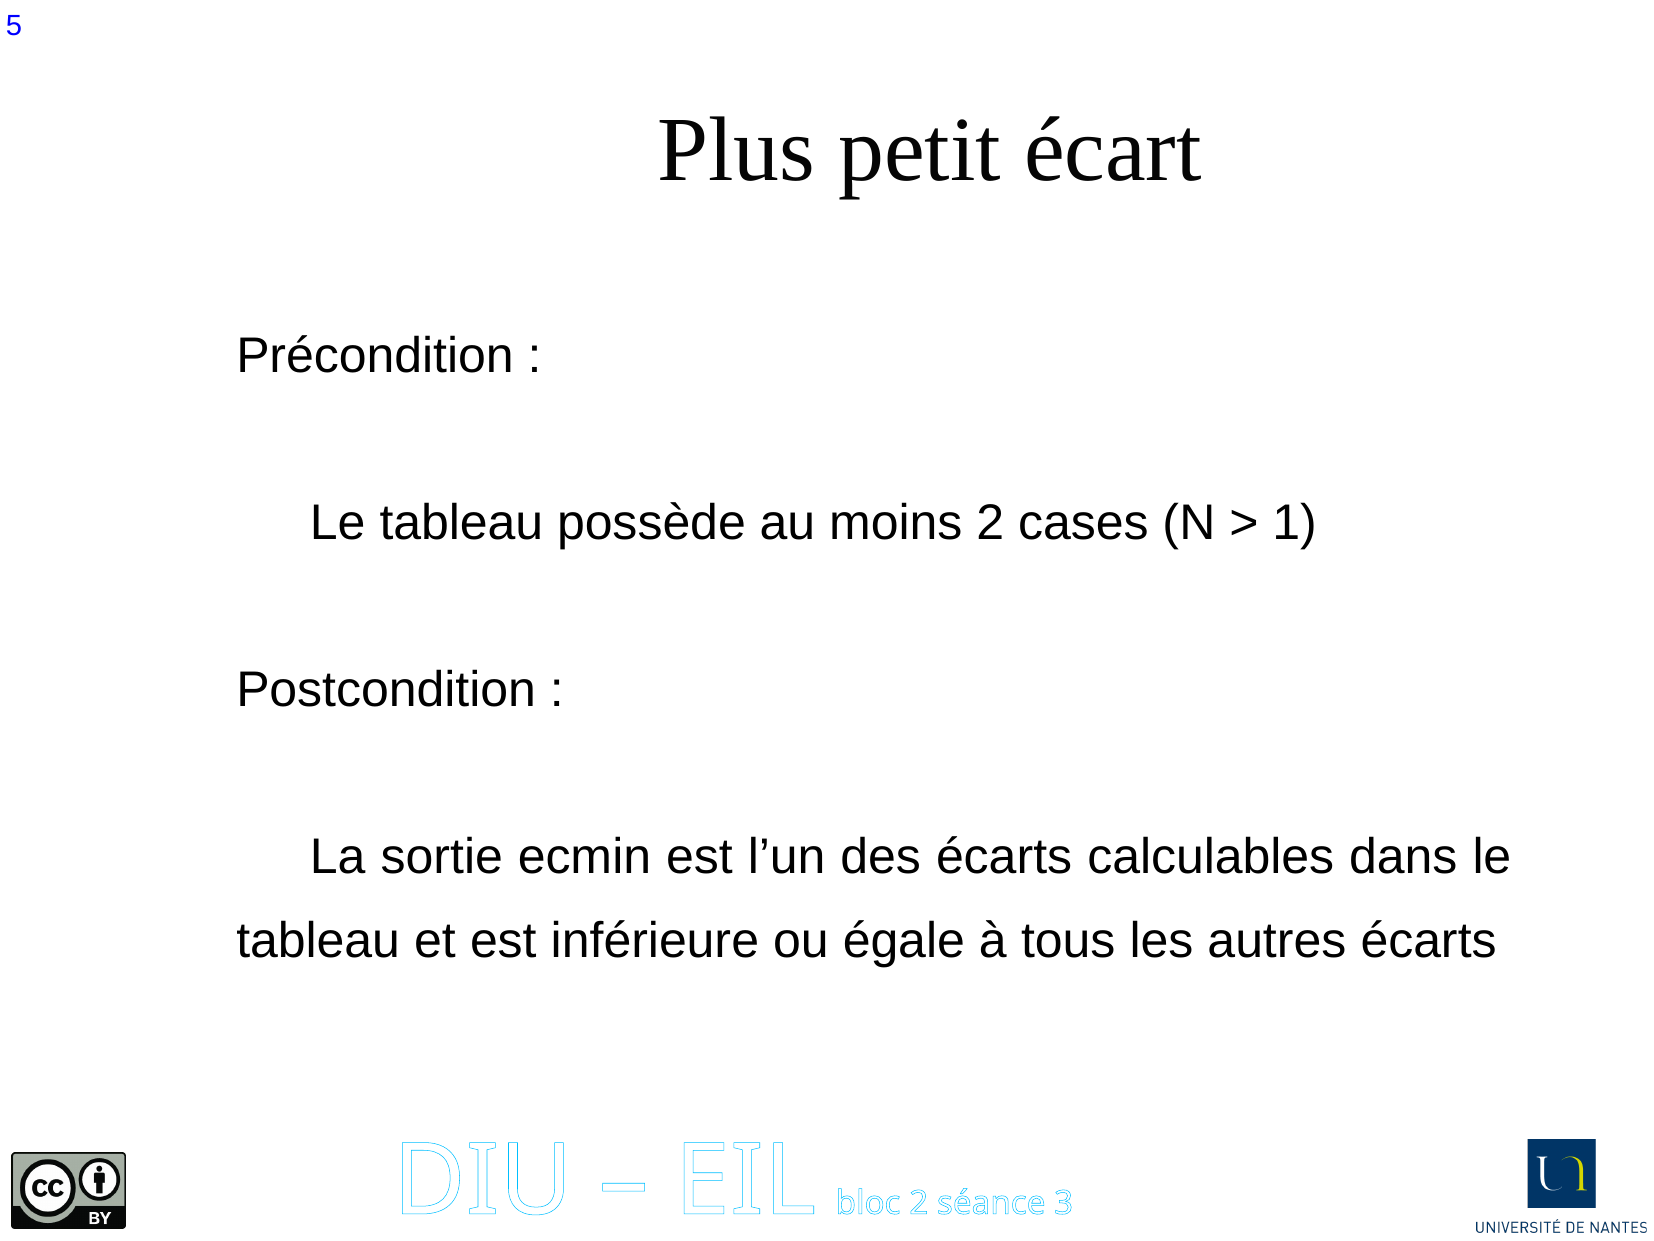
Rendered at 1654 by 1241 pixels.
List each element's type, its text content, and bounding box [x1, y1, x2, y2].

picture [602, 1182, 645, 1192]
picture [838, 1188, 855, 1215]
picture [972, 1195, 988, 1215]
title Plus petit écart [265, 47, 1595, 252]
picture [886, 1195, 900, 1215]
picture [773, 1142, 815, 1215]
picture [938, 1195, 952, 1215]
picture [954, 1188, 971, 1215]
picture [683, 1142, 725, 1215]
picture [402, 1142, 460, 1215]
picture [1028, 1195, 1045, 1215]
picture [992, 1195, 1009, 1215]
picture [11, 1152, 126, 1229]
picture [1476, 1139, 1647, 1233]
picture [469, 1142, 496, 1215]
picture [733, 1142, 761, 1215]
picture [1012, 1195, 1026, 1215]
picture [866, 1195, 884, 1215]
picture [1055, 1189, 1072, 1215]
picture [858, 1188, 863, 1215]
picture [508, 1142, 564, 1216]
picture [910, 1189, 927, 1215]
subtitle Précondition : Le tableau possède au moins 2 cases (N > 1) Postcondition : La sortie ecmin est l’un des écarts calculables dans le tableau et est inférieure ou égale à tous les autres écarts [236, 299, 1512, 969]
